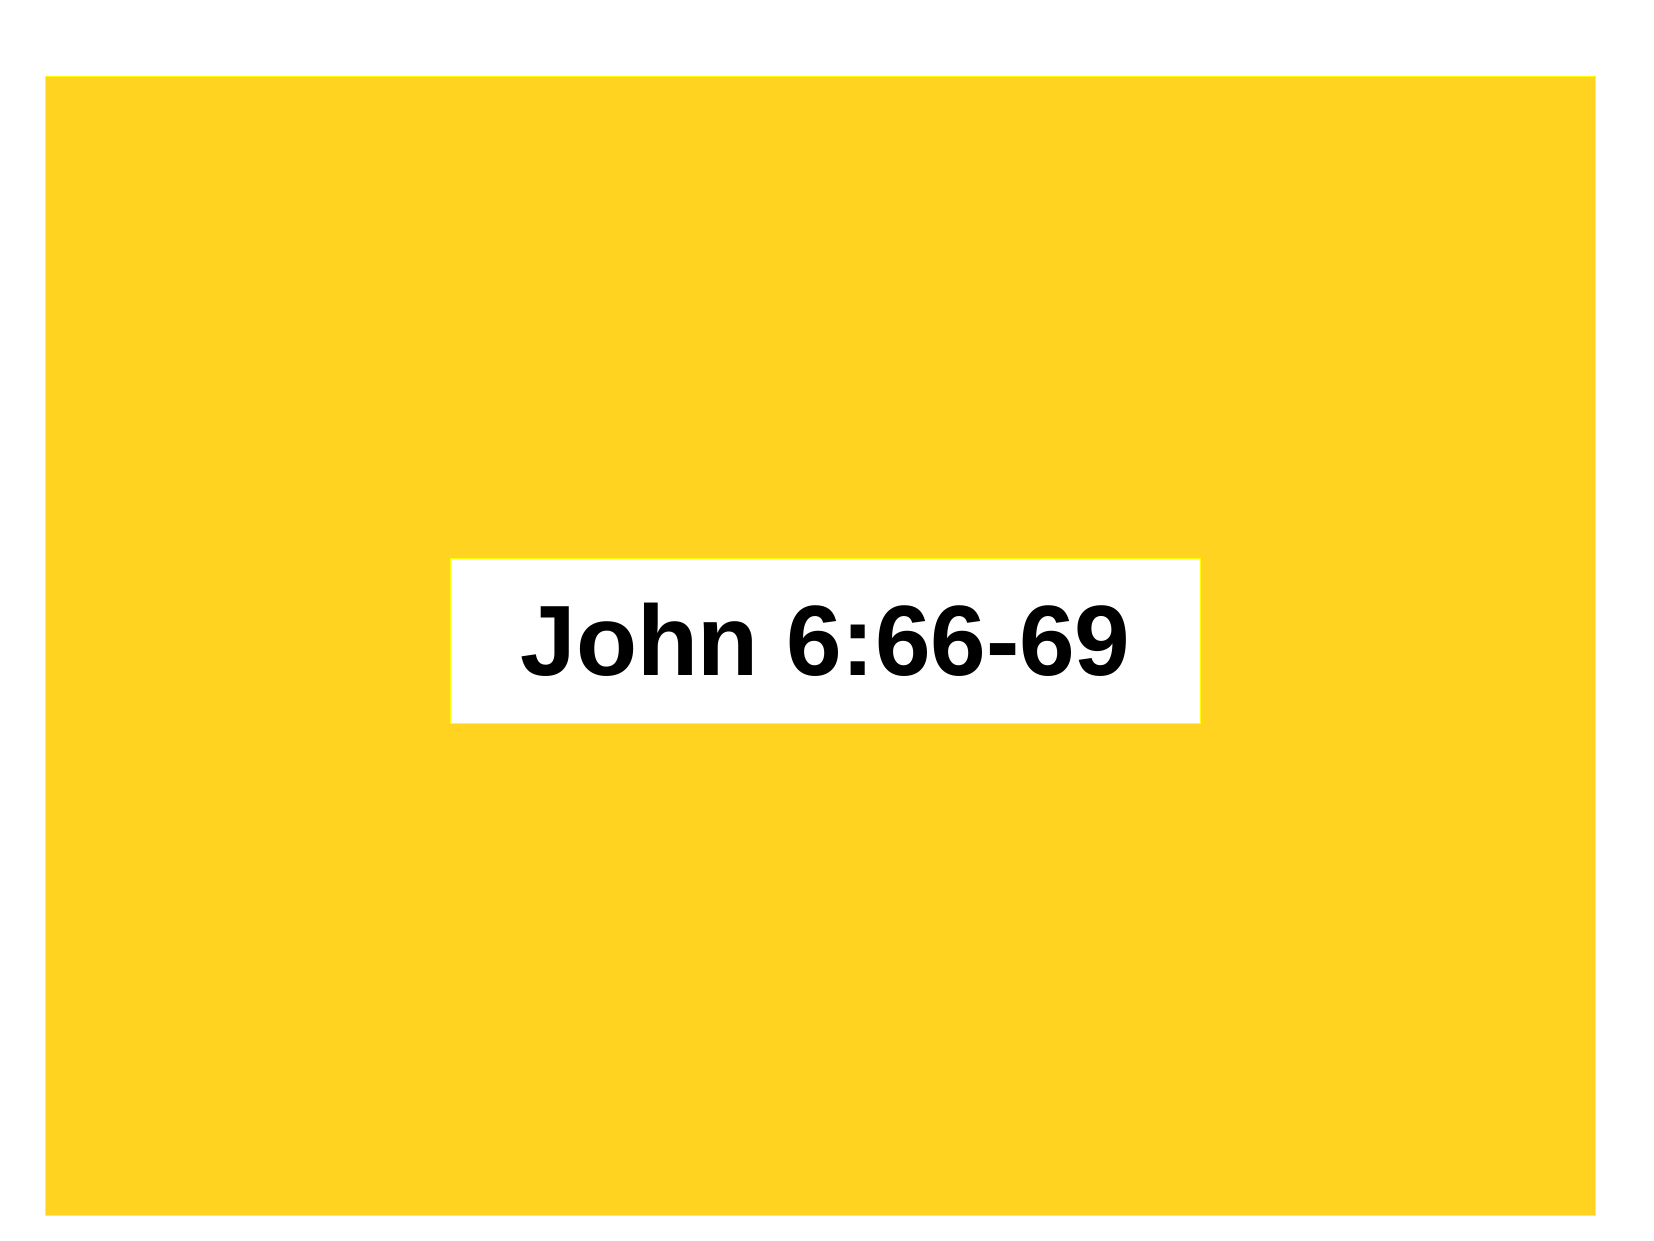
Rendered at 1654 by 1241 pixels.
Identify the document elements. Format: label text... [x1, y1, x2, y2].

text_box [45, 76, 1596, 1216]
text_box John 6:66-69 [450, 558, 1201, 724]
